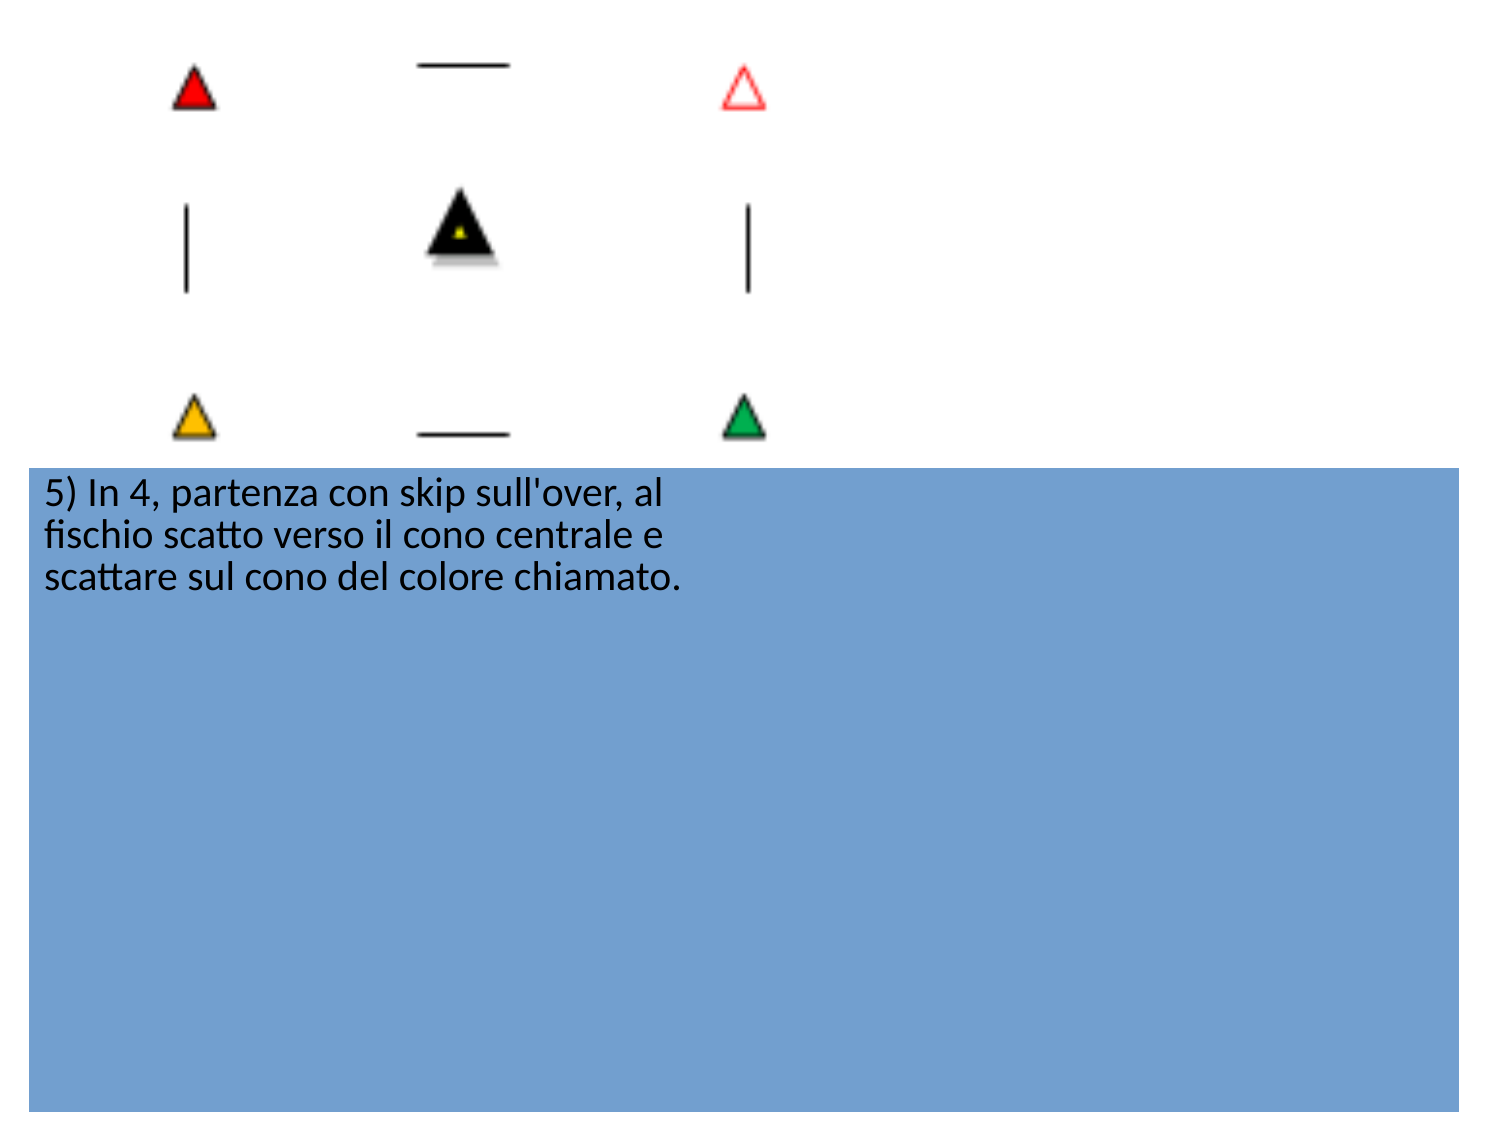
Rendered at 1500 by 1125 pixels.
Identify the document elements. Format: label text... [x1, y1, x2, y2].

table_header 5) In 4, partenza con skip sull'over, al fischio scatto verso il cono centrale e scattare sul cono del colore chiamato. [29, 468, 770, 683]
table_cell [653, 683, 1459, 1112]
table_header [770, 468, 1459, 683]
picture [0, 0, 984, 516]
table_cell [29, 683, 653, 1112]
